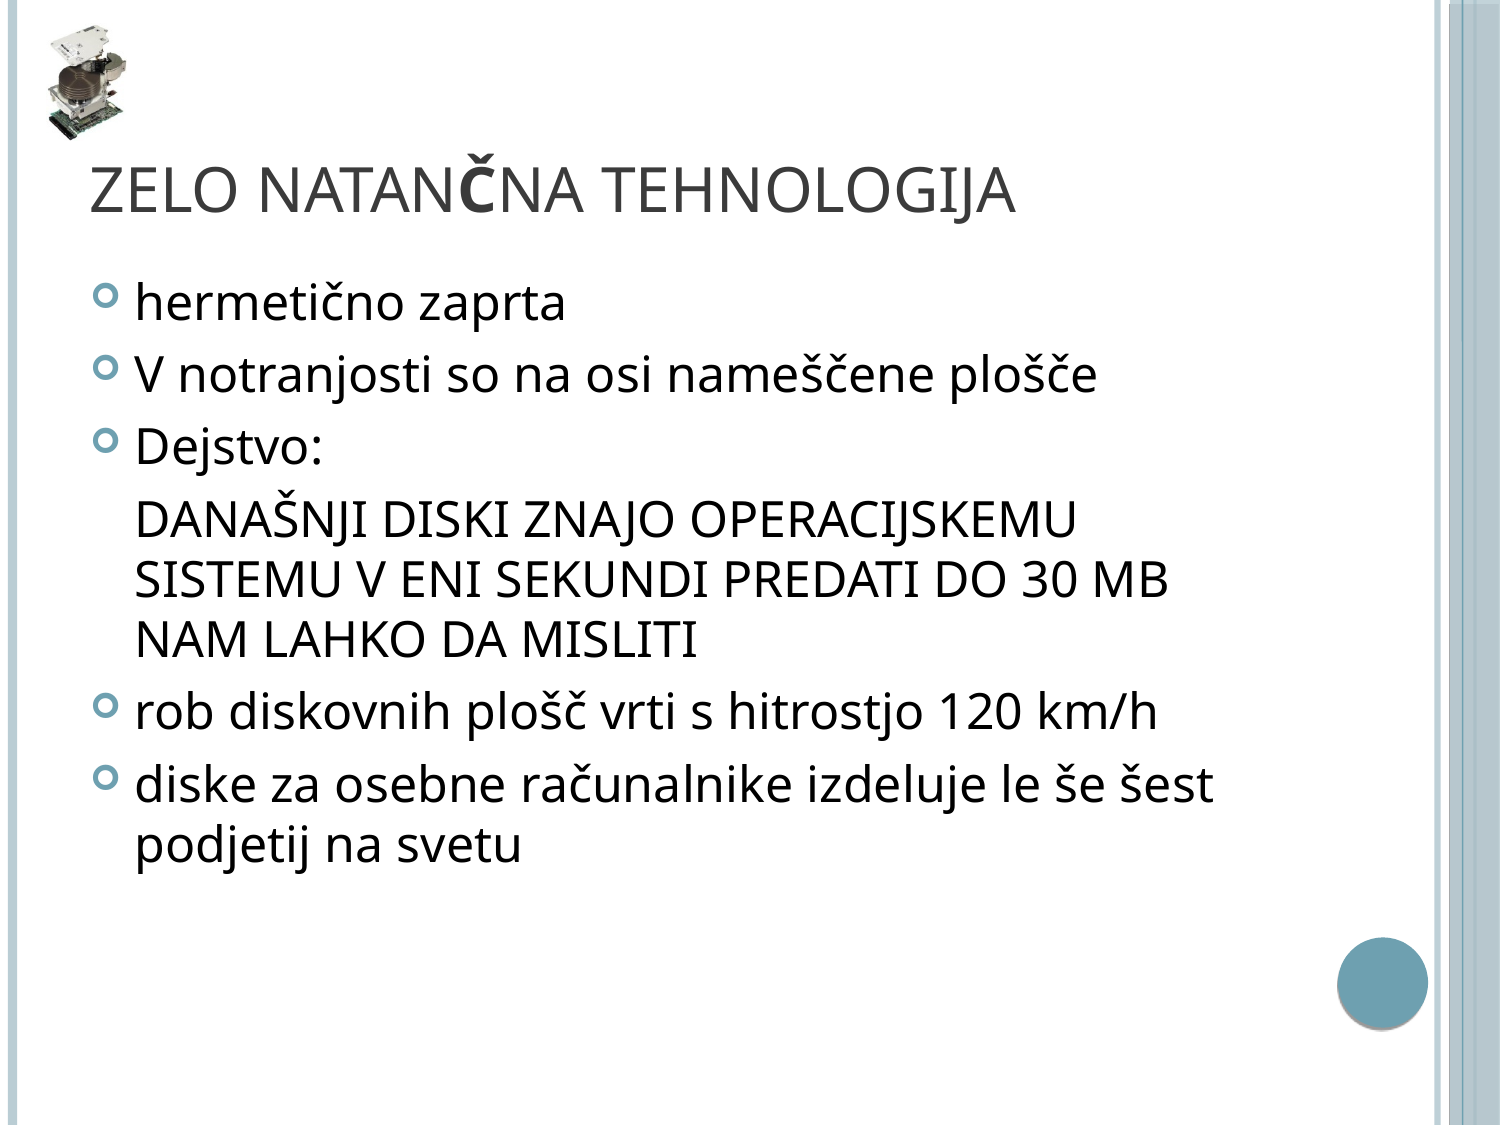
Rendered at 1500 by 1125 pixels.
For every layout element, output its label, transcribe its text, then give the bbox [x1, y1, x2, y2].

list hermetično zaprta V notranjosti so na osi nameščene plošče Dejstvo: DANAŠNJI DISKI ZNAJO OPERACIJSKEMU SISTEMU V ENI SEKUNDI PREDATI DO 30 MB NAM LAHKO DA MISLITI rob diskovnih plošč vrti s hitrostjo 120 km/h diske za osebne računalnike izdeluje le še šest podjetij na svetu [75, 262, 1300, 1062]
picture [46, 23, 127, 141]
title Zelo natančna tehnologija [75, 45, 1300, 233]
